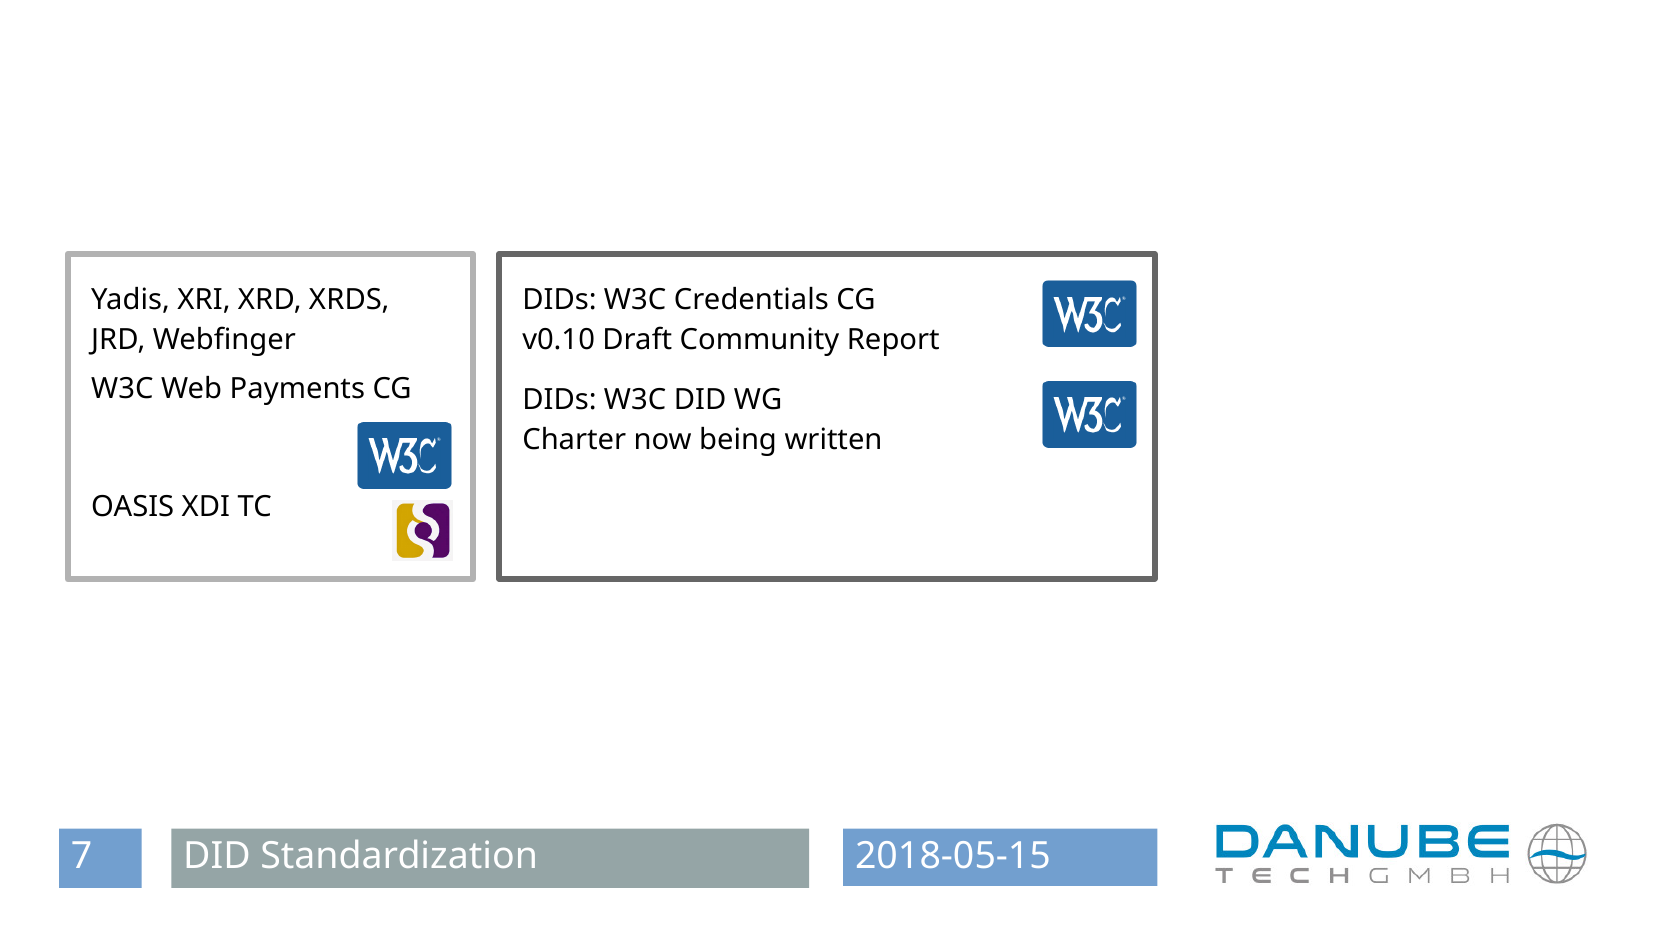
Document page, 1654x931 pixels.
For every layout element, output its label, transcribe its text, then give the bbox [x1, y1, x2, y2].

picture [347, 411, 462, 497]
text_box W3C Web Payments CG [76, 359, 461, 443]
text_box OASIS XDI TC [76, 477, 461, 561]
text_box DIDs: W3C DID WG Charter now being written [507, 371, 922, 455]
text_box Yadis, XRI, XRD, XRDS, JRD, Webfinger [76, 270, 438, 355]
text_box DIDs: W3C Credentials CG v0.10 Draft Community Report [507, 270, 988, 355]
picture [1032, 270, 1147, 355]
picture [1032, 370, 1147, 456]
picture [1206, 814, 1595, 892]
